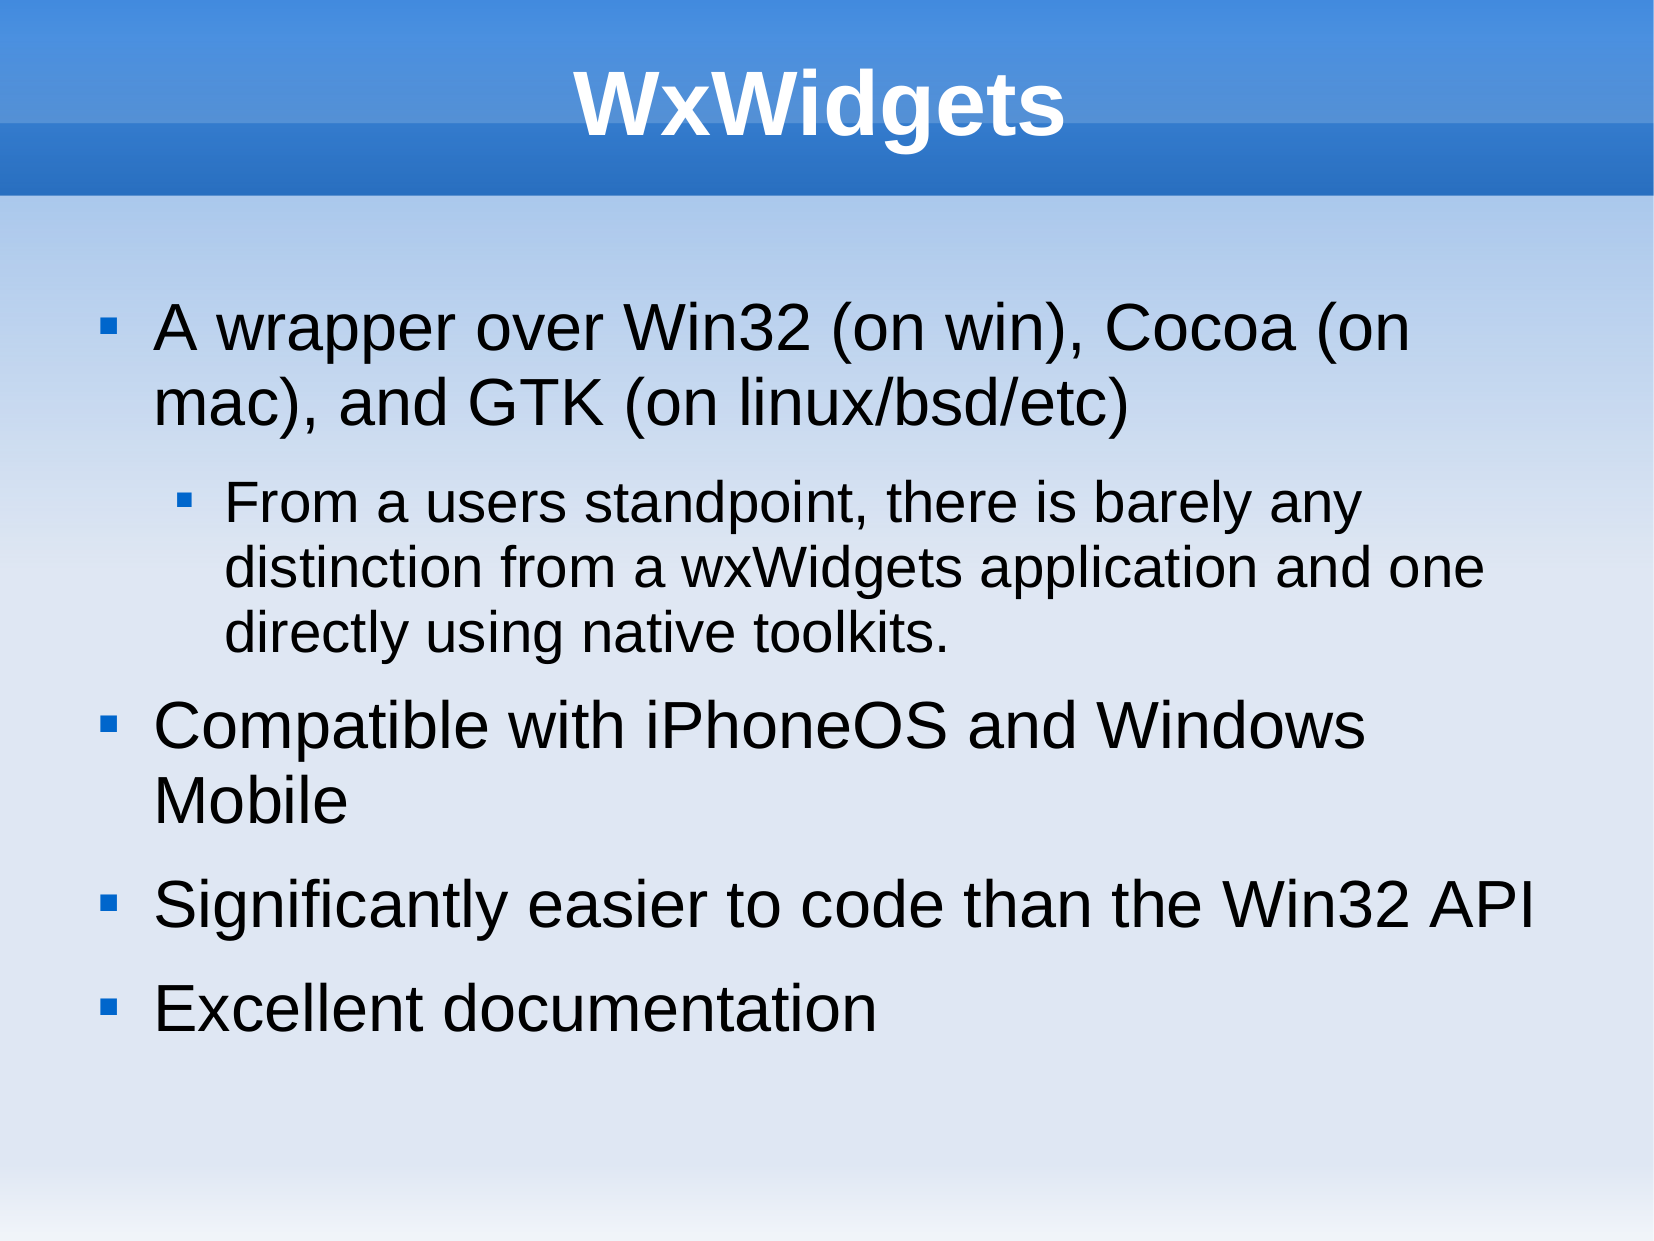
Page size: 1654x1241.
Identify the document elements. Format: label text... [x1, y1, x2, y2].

picture [0, 0, 1654, 1241]
title WxWidgets [76, 7, 1565, 200]
list A wrapper over Win32 (on win), Cocoa (on mac), and GTK (on linux/bsd/etc) From a users standpoint, there is barely any distinction from a wxWidgets application and one directly using native toolkits. Compatible with iPhoneOS and Windows Mobile Significantly easier to code than the Win32 API Excellent documentation [82, 290, 1571, 1094]
